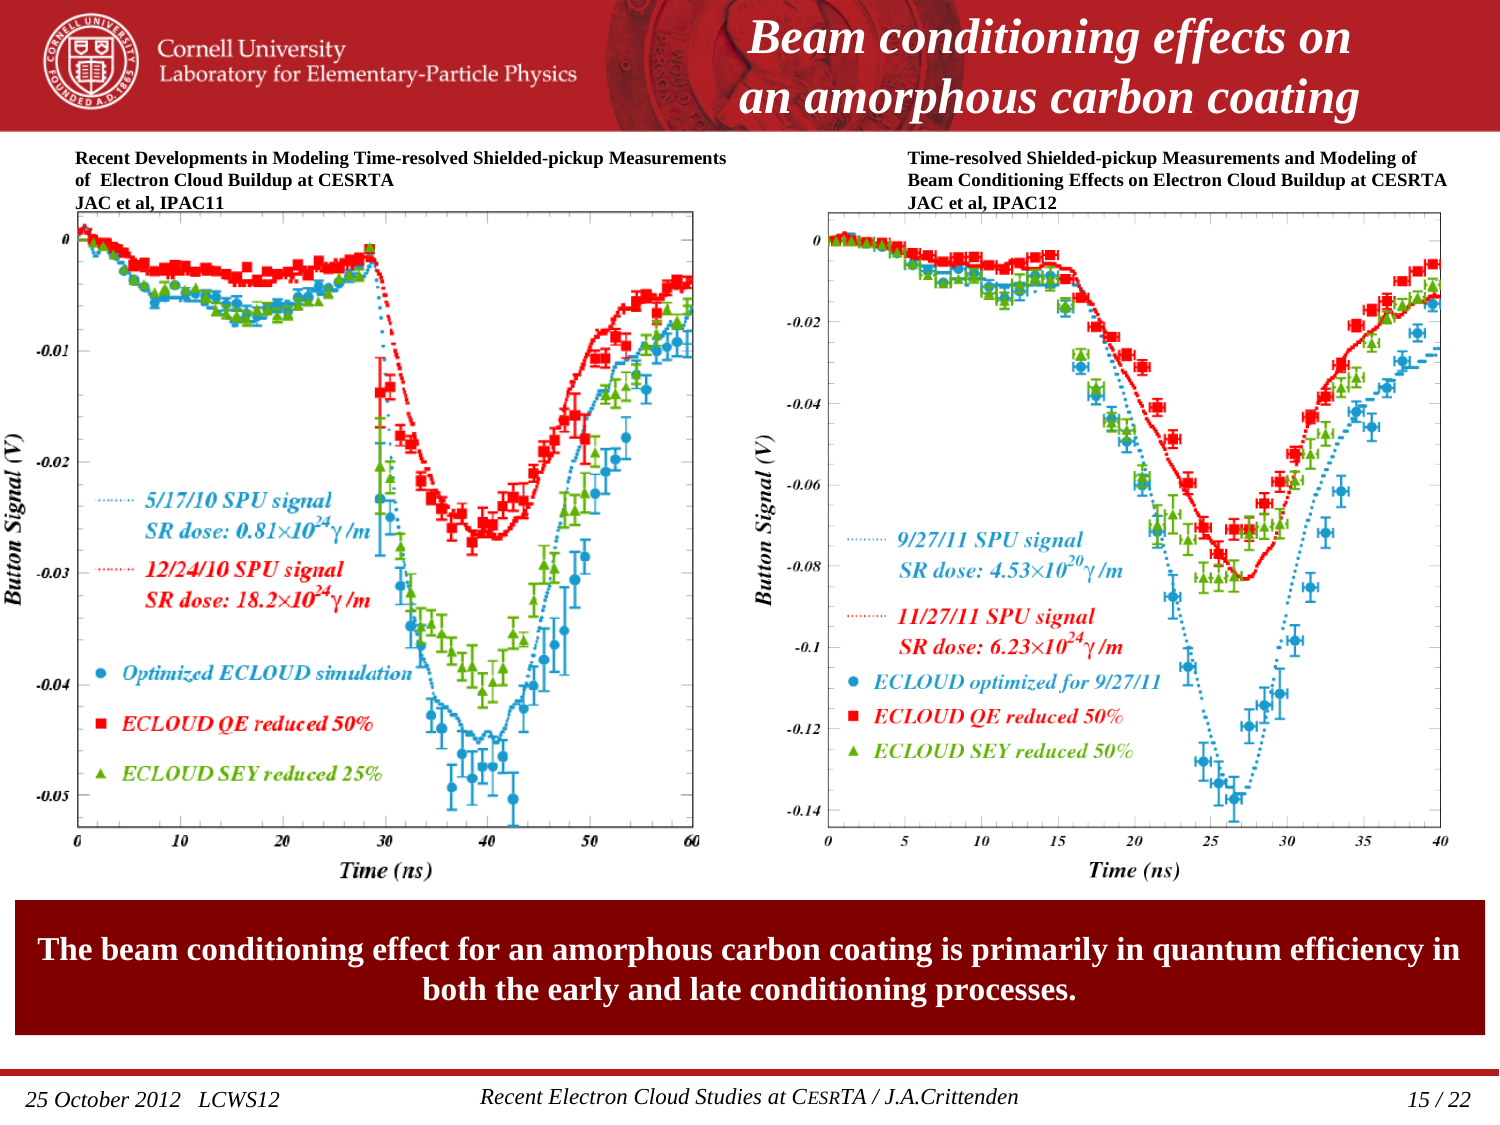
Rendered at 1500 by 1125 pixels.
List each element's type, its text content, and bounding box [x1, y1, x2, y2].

title Beam conditioning effects on an amorphous carbon coating [599, 0, 1500, 128]
picture [750, 209, 1455, 886]
text_box Time-resolved Shielded-pickup Measurements and Modeling of Beam Conditioning Effects on Electron Cloud Buildup at CESRTA JAC et al, IPAC12 [909, 145, 1445, 214]
picture [0, 209, 705, 886]
text_box Recent Developments in Modeling Time-resolved Shielded-pickup Measurements of Electron Cloud Buildup at CESRTA JAC et al, IPAC11 [78, 145, 728, 214]
picture [0, 0, 1500, 132]
text_box The beam conditioning effect for an amorphous carbon coating is primarily in quantum efficiency in both the early and late conditioning processes. [15, 900, 1486, 1036]
